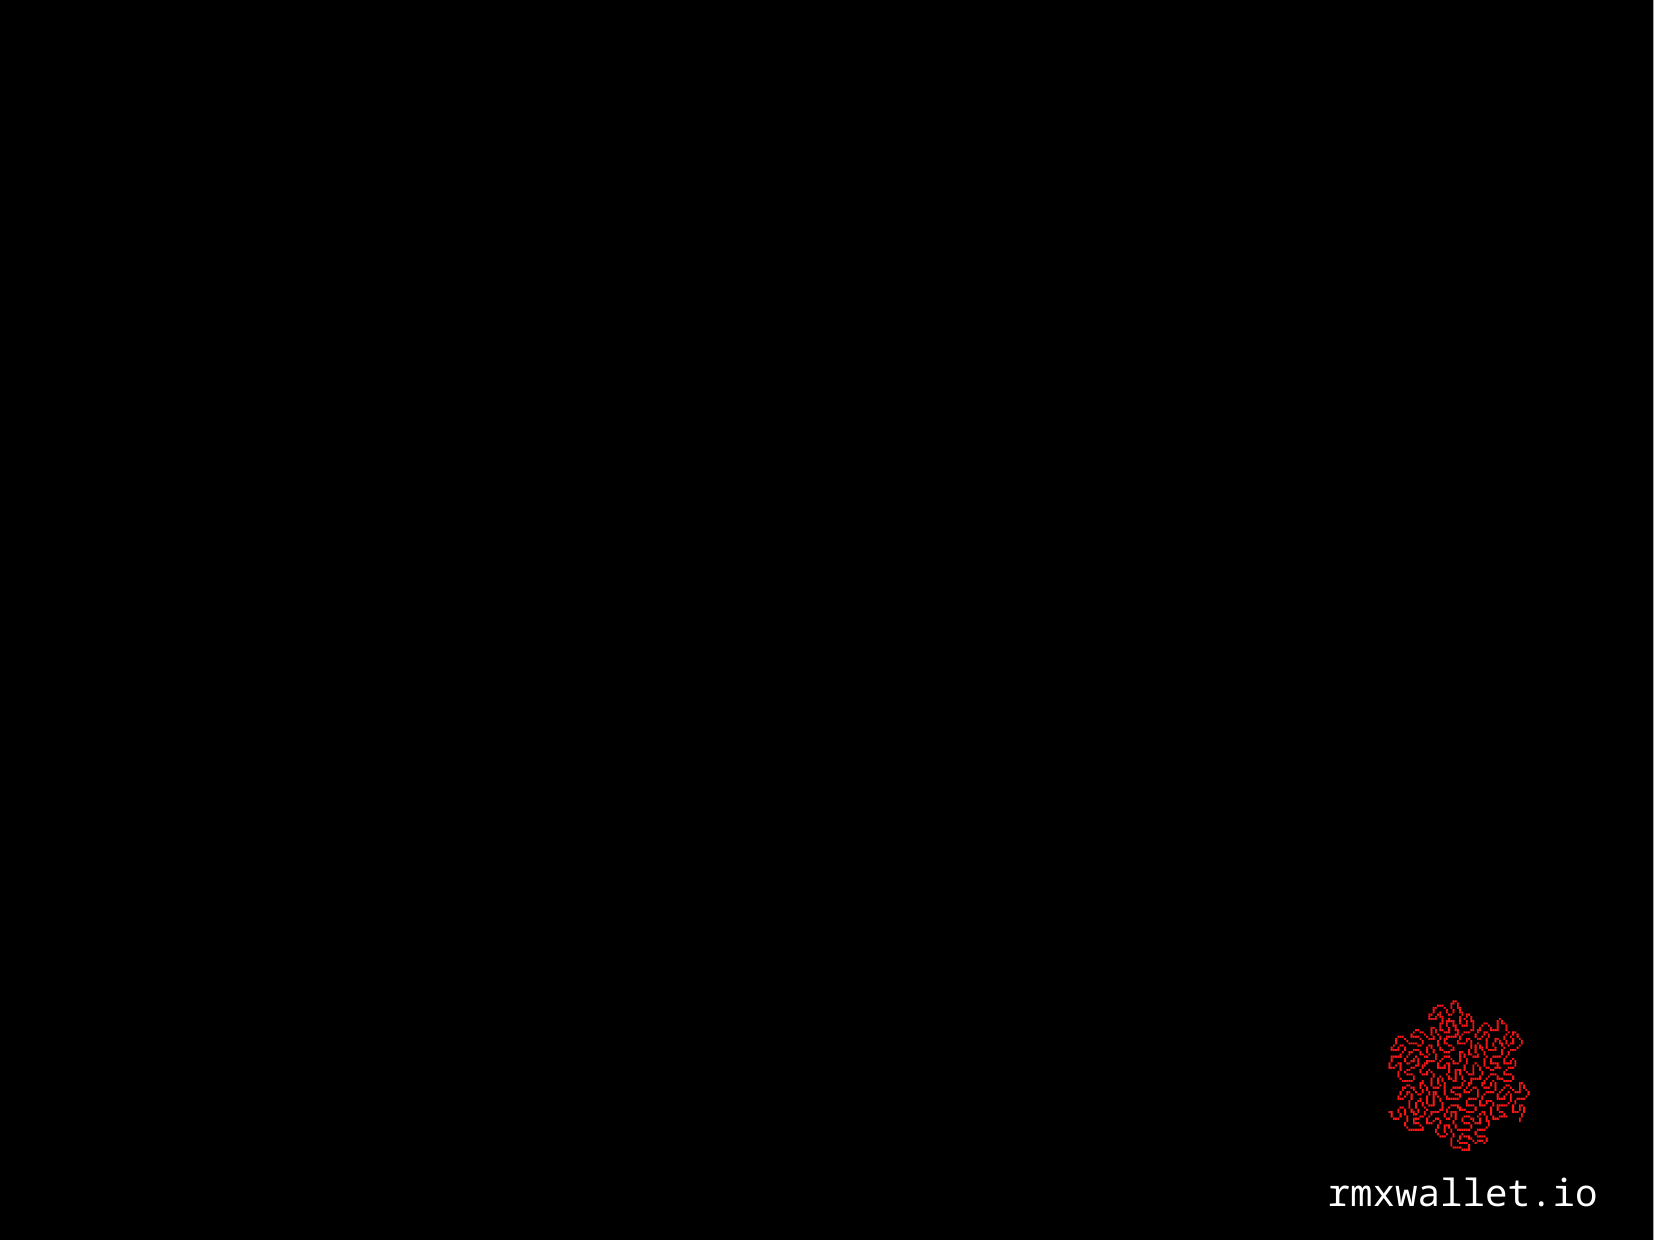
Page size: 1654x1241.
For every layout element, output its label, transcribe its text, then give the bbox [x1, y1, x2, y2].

picture [1342, 989, 1568, 1158]
text_box rmxwallet.io [1312, 1158, 1636, 1218]
